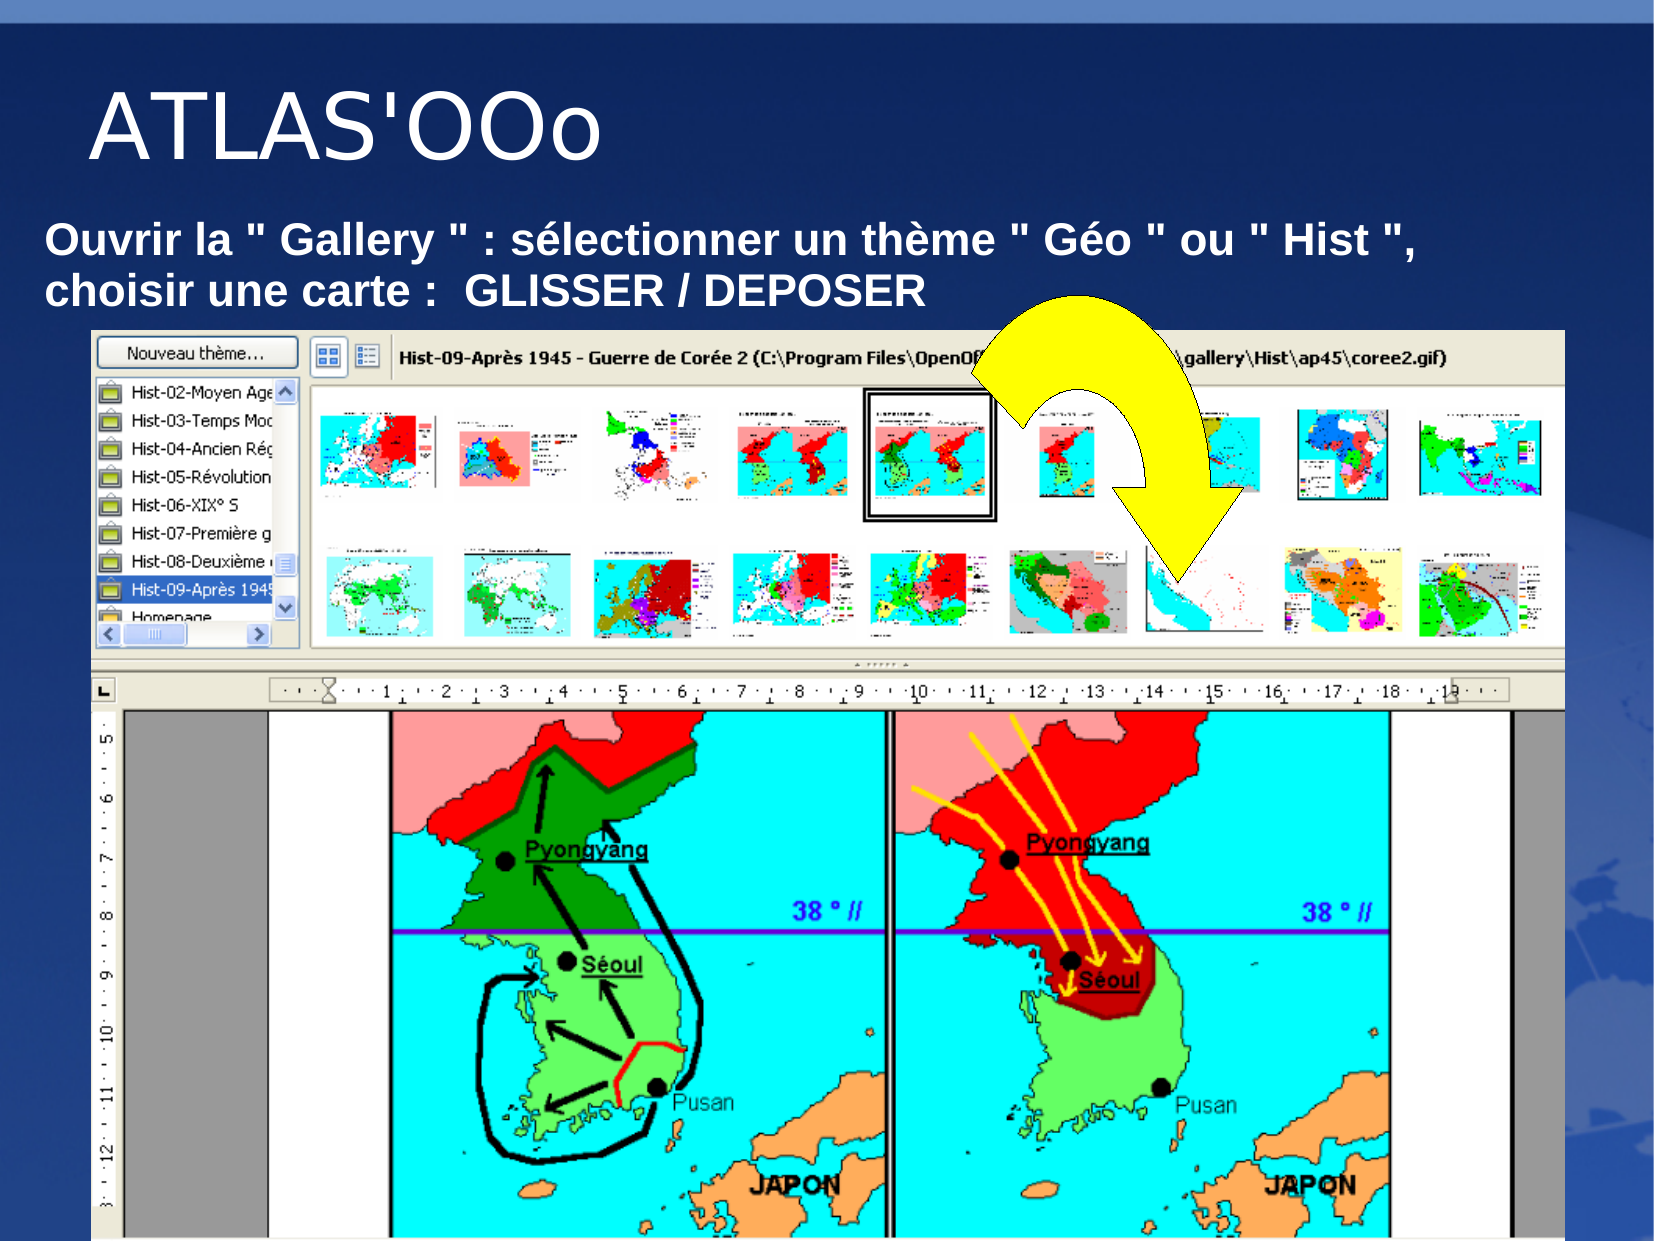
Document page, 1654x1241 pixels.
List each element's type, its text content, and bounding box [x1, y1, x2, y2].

subtitle [76, 346, 1565, 1114]
text_box Ouvrir la " Gallery " : sélectionner un thème " Géo " ou " Hist ", choisir une carte : GLISSER / DEPOSER [29, 206, 1565, 346]
picture [0, 0, 1654, 1241]
title ATLAS'OOo [88, 49, 1577, 207]
